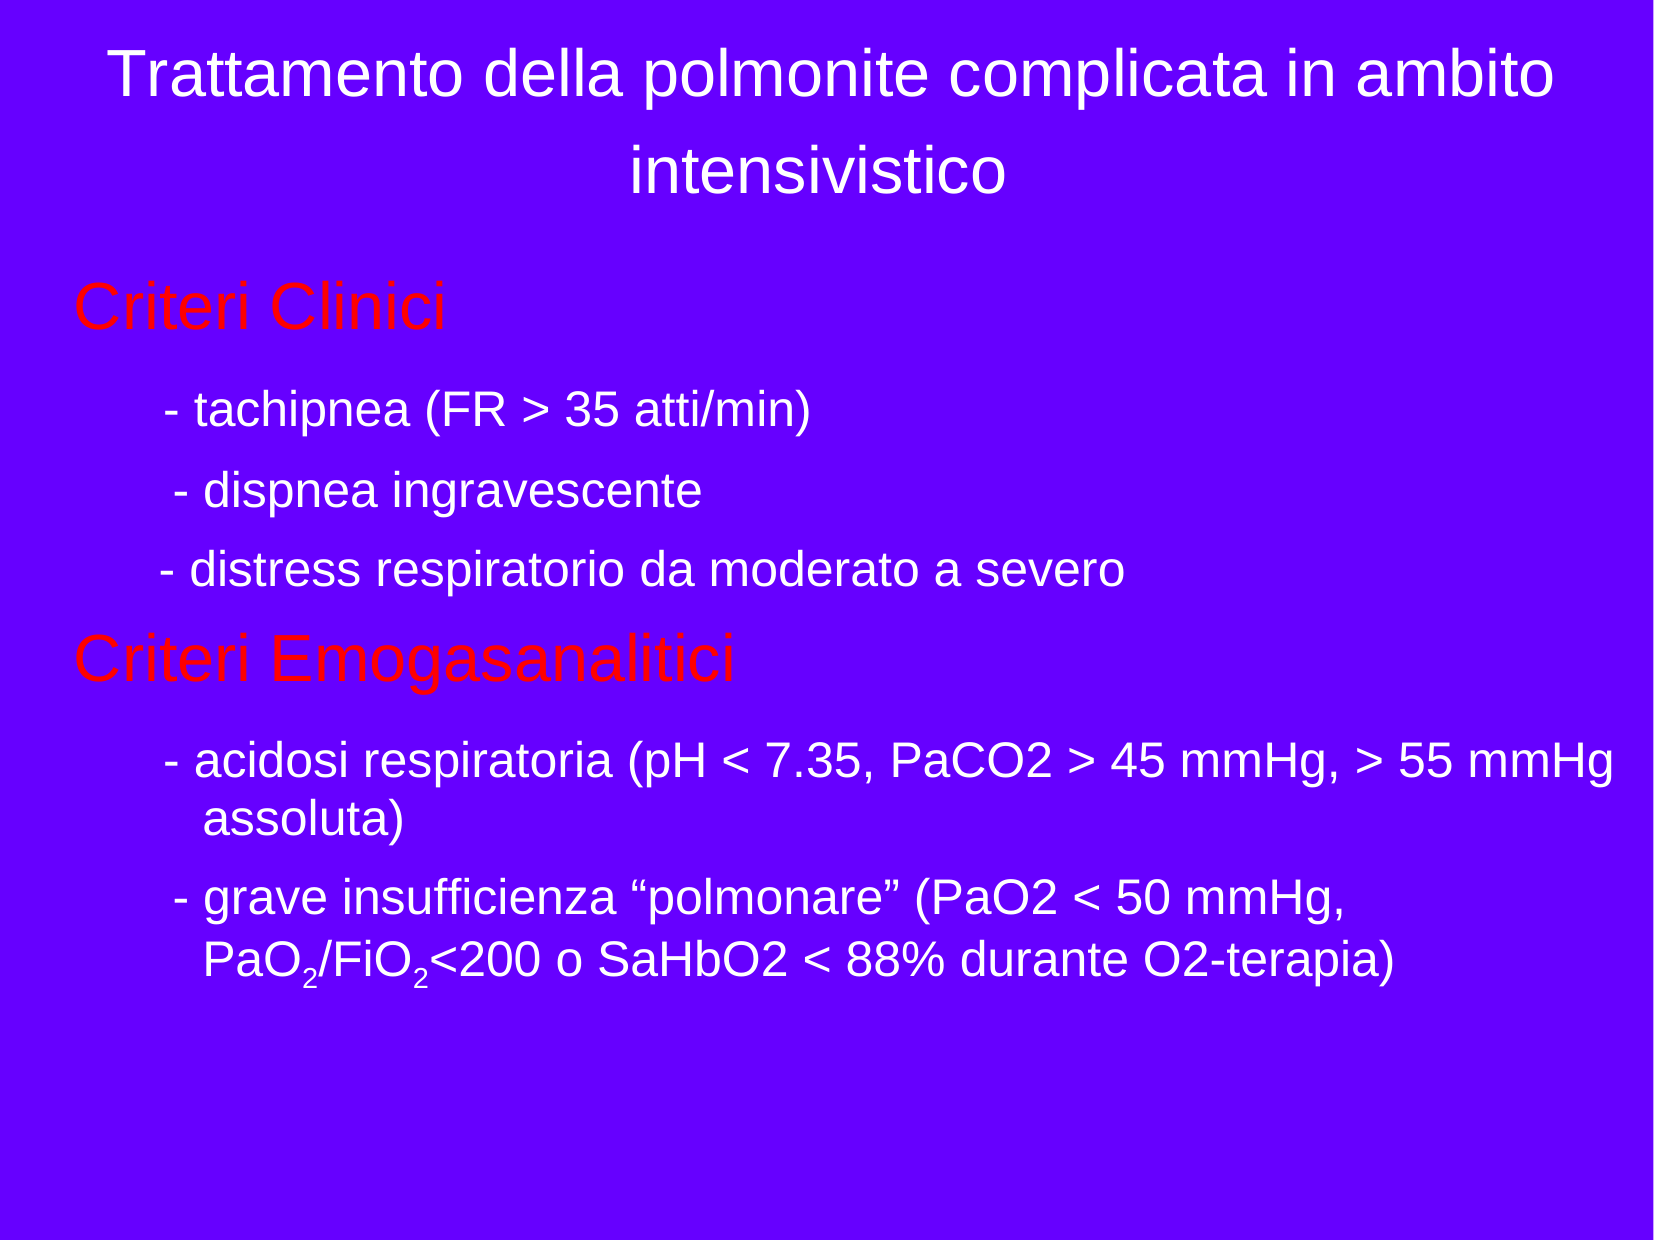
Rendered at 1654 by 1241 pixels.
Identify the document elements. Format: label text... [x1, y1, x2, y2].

text_box Criteri Clinici - tachipnea (FR > 35 atti/min) - dispnea ingravescente - distress respiratorio da moderato a severo Criteri Emogasanalitici - acidosi respiratoria (pH < 7.35, PaCO2 > 45 mmHg, > 55 mmHg assoluta) - grave insufficienza “polmonare” (PaO2 < 50 mmHg, PaO2/FiO2<200 o SaHbO2 < 88% durante O2-terapia) [37, 262, 1654, 651]
text_box Trattamento della polmonite complicata in ambito intensivistico [87, 49, 1576, 195]
